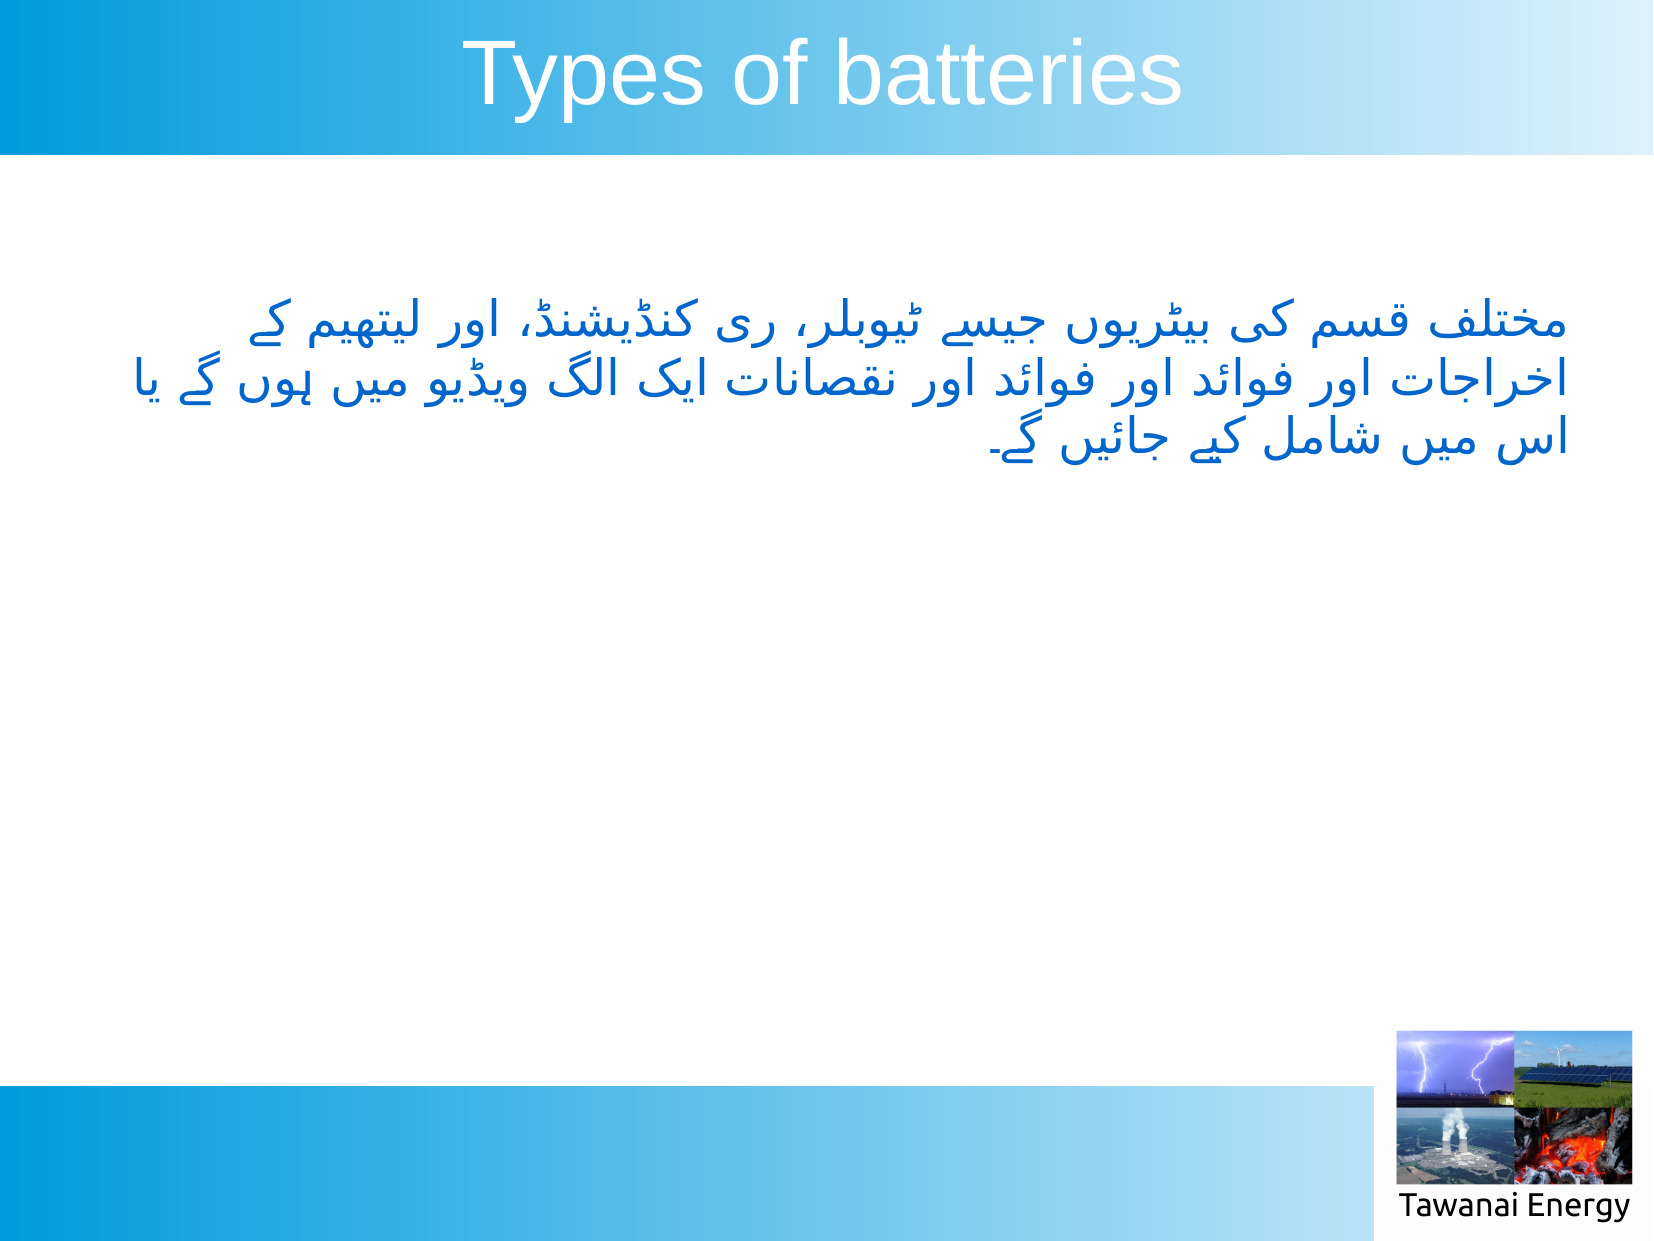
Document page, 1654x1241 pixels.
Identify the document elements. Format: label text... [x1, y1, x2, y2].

picture [1374, 1009, 1654, 1241]
title Types of batteries [79, 20, 1568, 126]
list مختلف قسم کی بیٹریوں جیسے ٹیوبلر، ری کنڈیشنڈ، اور لیتھیم کے اخراجات اور فوائد اور فوائد اور نقصانات ایک الگ ویڈیو میں ہوں گے یا اس میں شامل کیے جائیں گے۔ [82, 290, 1571, 1010]
